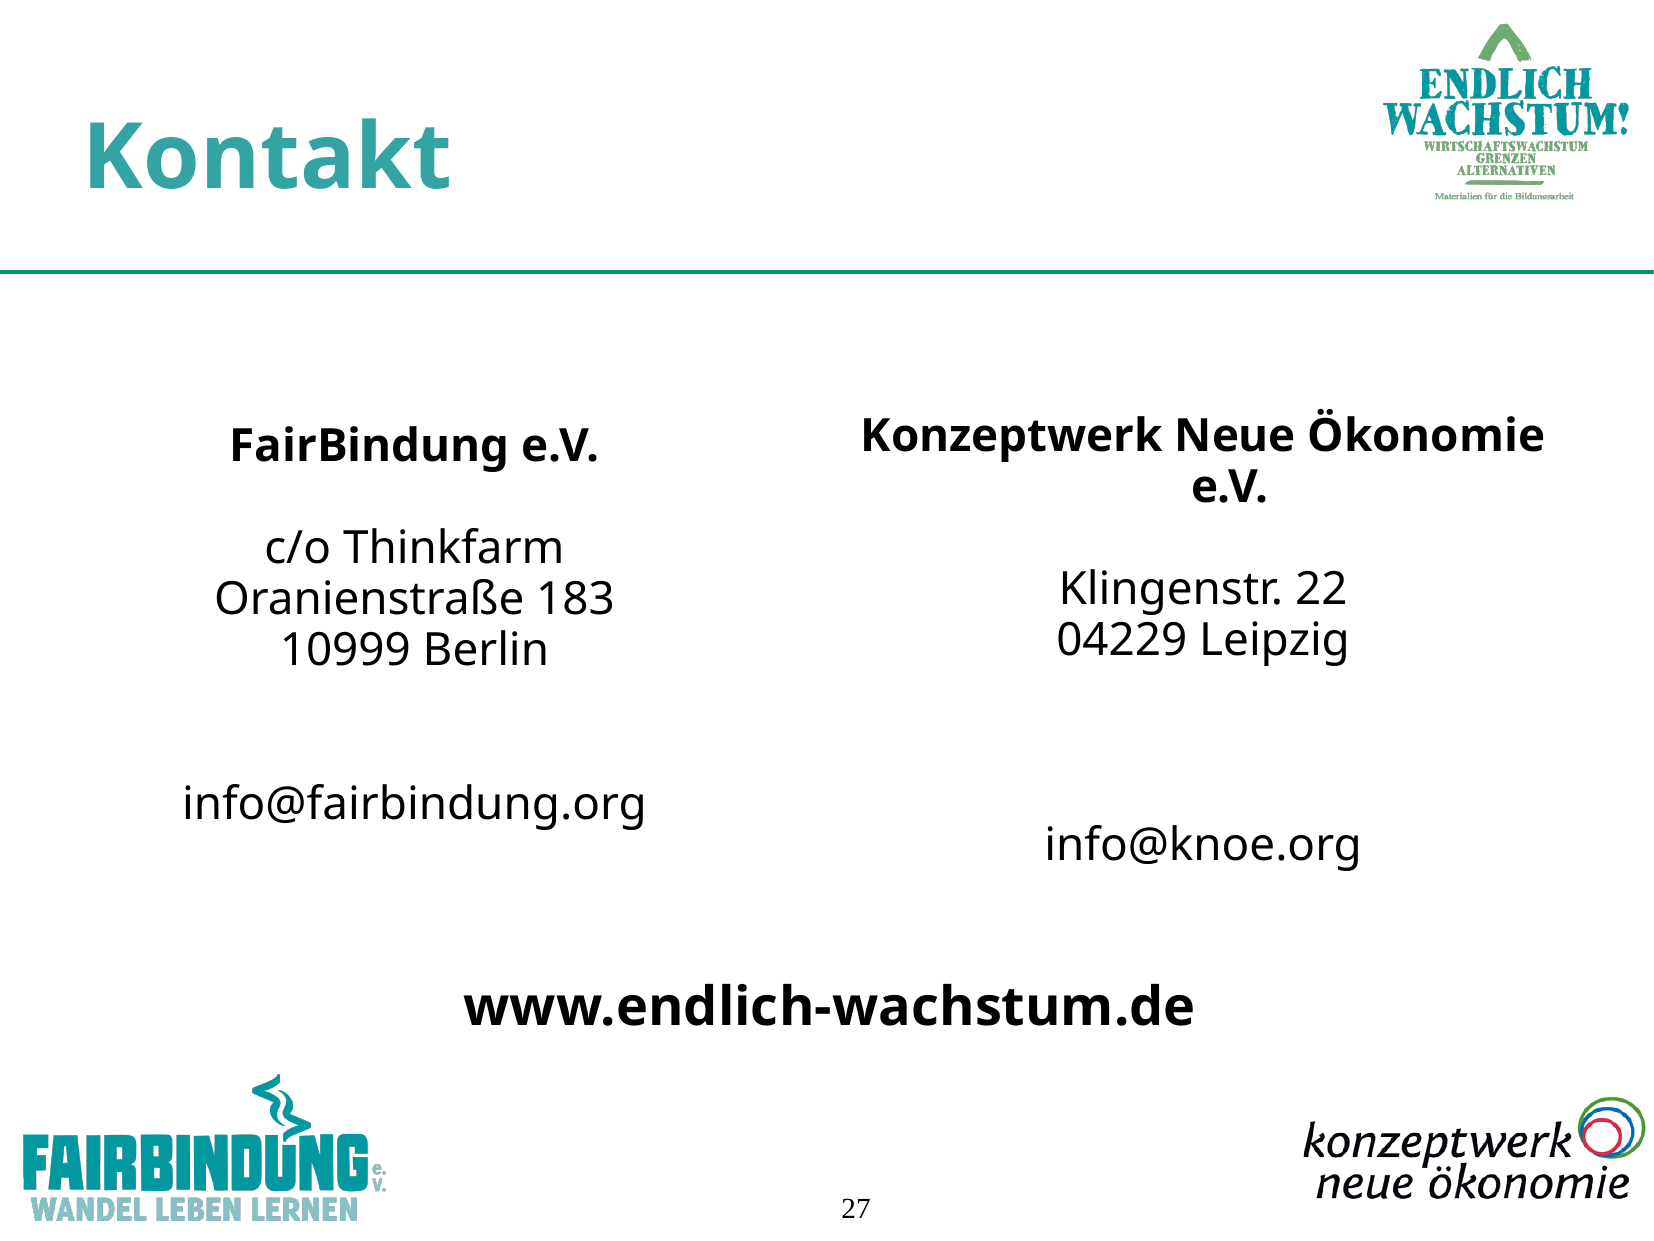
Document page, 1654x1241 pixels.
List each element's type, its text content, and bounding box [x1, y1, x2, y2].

text_box FairBindung e.V. c/o Thinkfarm Oranienstraße 183 10999 Berlin info@fairbindung.org [47, 407, 780, 951]
picture [1382, 23, 1630, 201]
text_box www.endlich-wachstum.de [413, 969, 1248, 1046]
text_box Konzeptwerk Neue Ökonomie e.V. Klingenstr. 22 04229 Leipzig info@knoe.org [826, 407, 1577, 951]
picture [1291, 1081, 1654, 1235]
picture [23, 1074, 386, 1221]
title Kontakt [82, 49, 1571, 257]
